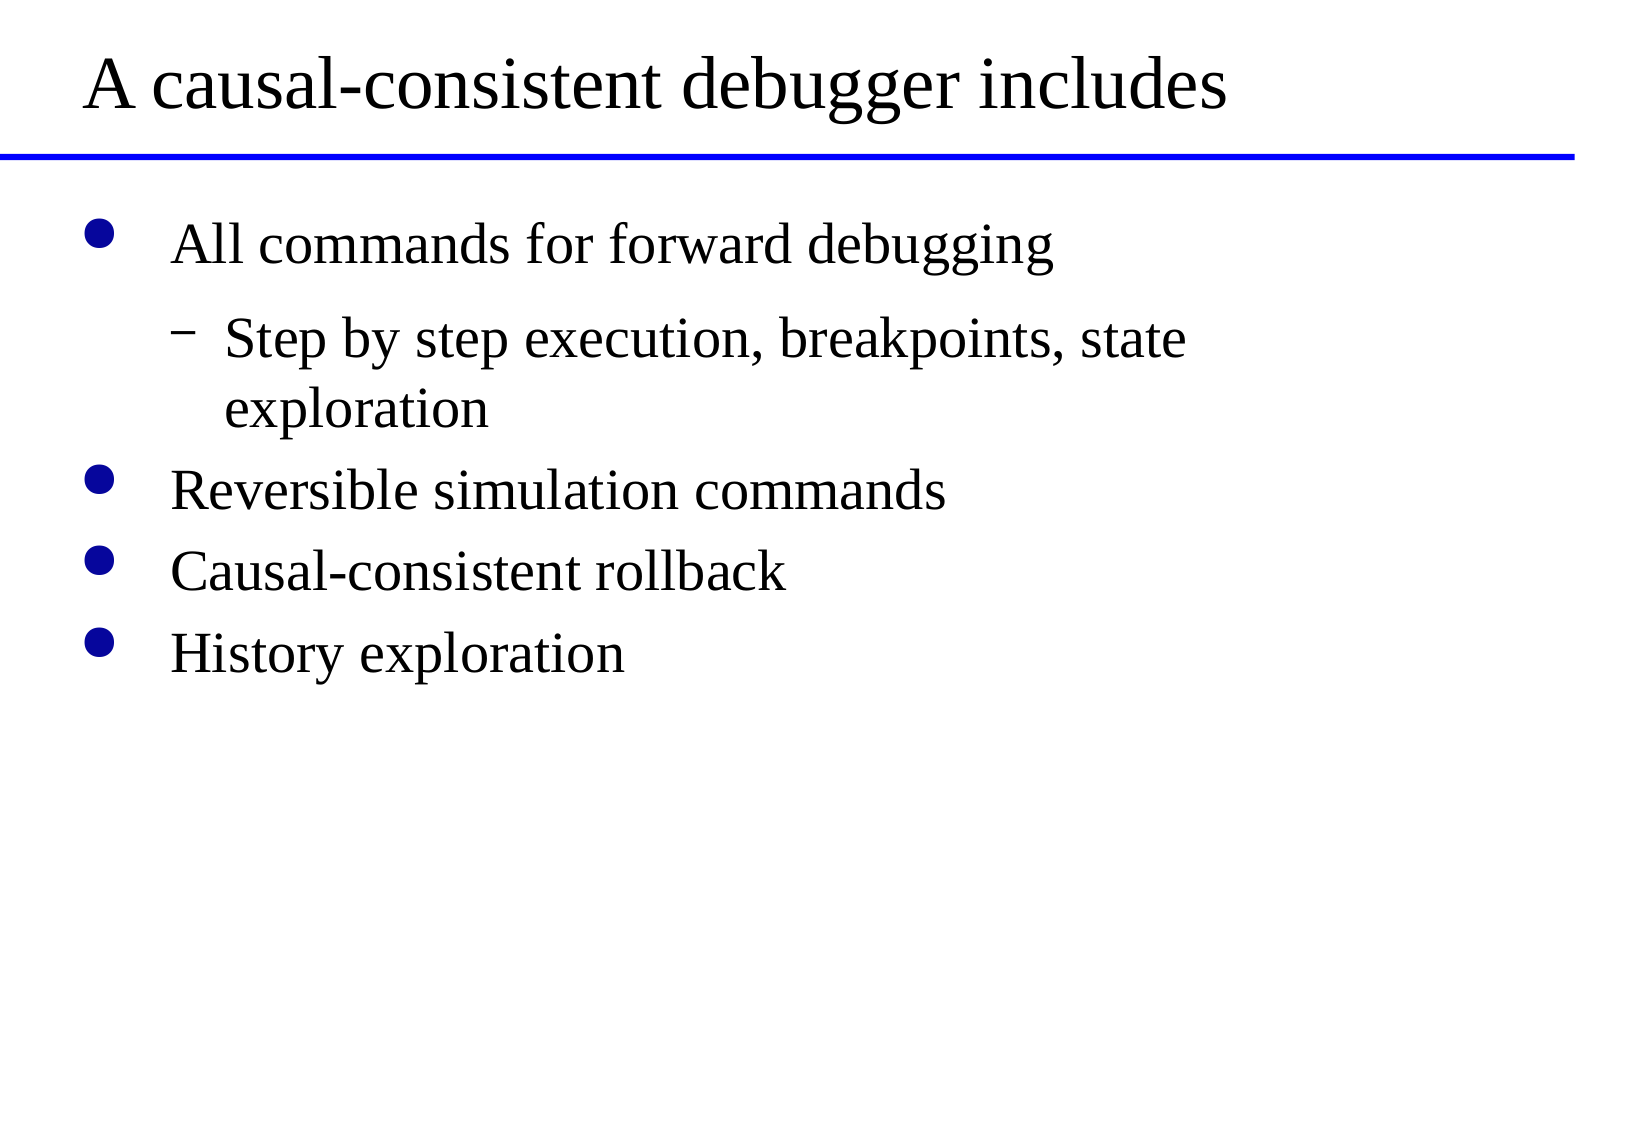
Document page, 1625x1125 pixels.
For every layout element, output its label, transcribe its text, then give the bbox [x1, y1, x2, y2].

title A causal-consistent debugger includes [67, 27, 1544, 131]
list All commands for forward debugging Step by step execution, breakpoints, state exploration Reversible simulation commands Causal-consistent rollback History exploration [67, 198, 1478, 1061]
